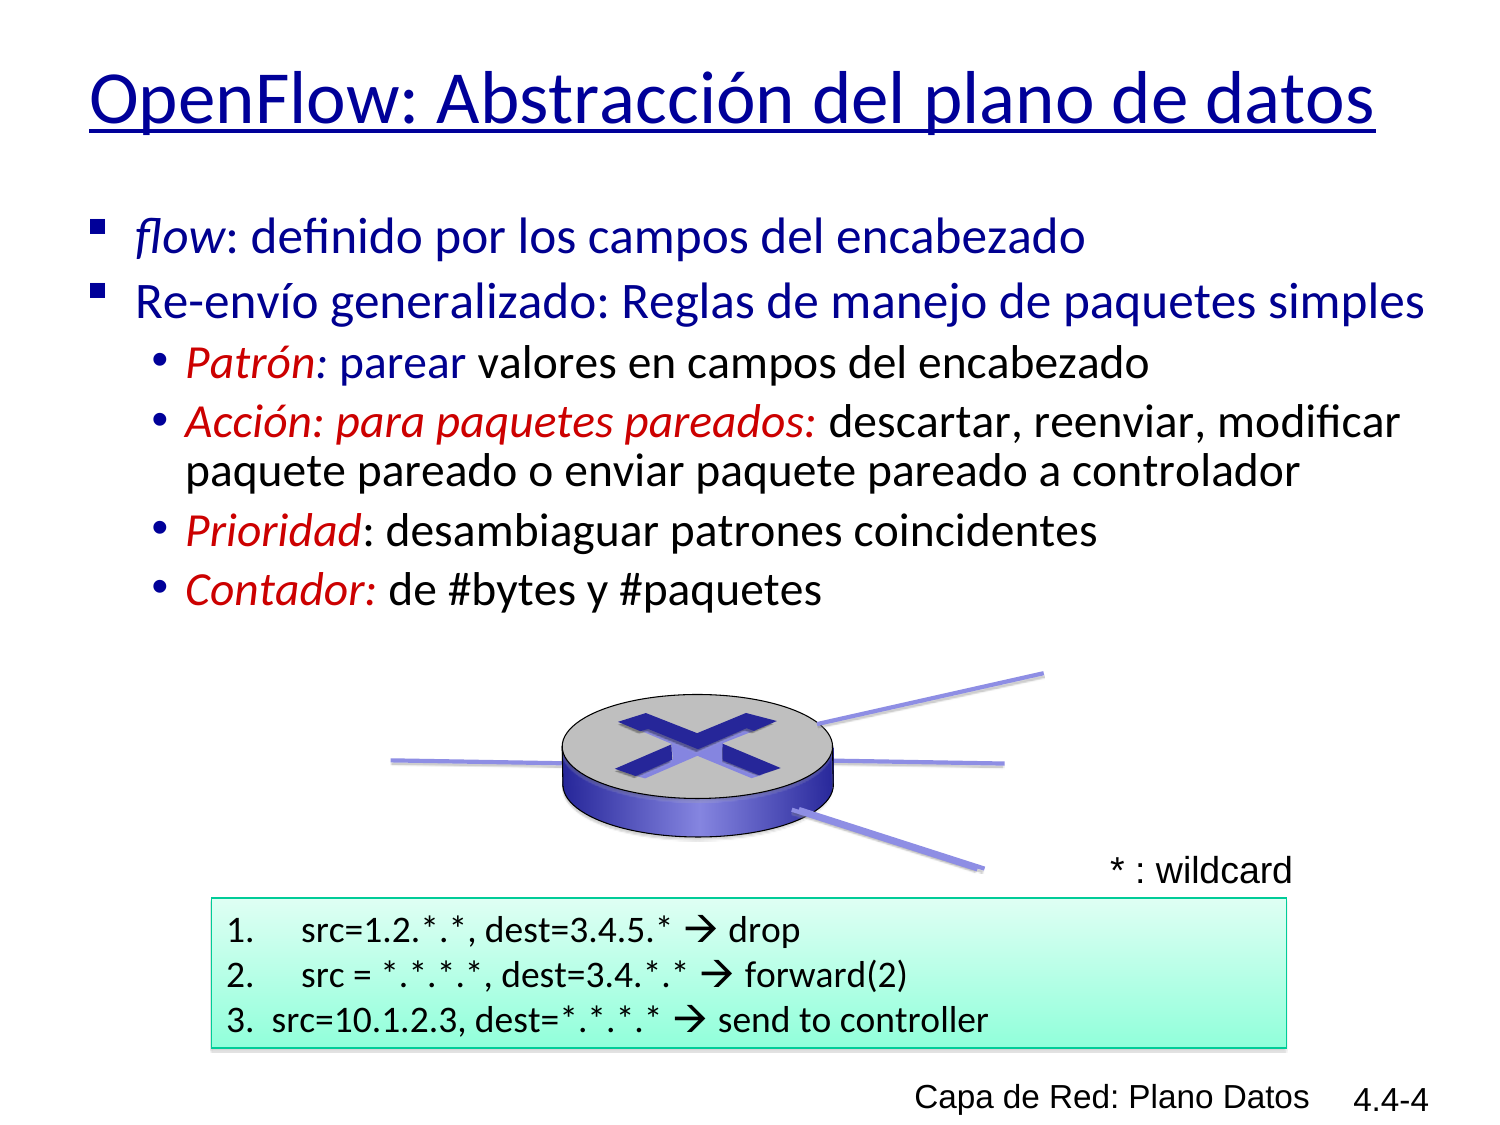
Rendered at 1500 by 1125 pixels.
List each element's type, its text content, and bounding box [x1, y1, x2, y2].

text_box [562, 694, 834, 837]
title OpenFlow: Abstracción del plano de datos [74, 0, 1459, 188]
text_box src=1.2.*.*, dest=3.4.5.*  drop src = *.*.*.*, dest=3.4.*.*  forward(2) 3. src=10.1.2.3, dest=*.*.*.*  send to controller [211, 897, 1287, 1049]
list flow: definido por los campos del encabezado Re-envío generalizado: Reglas de manejo de paquetes simples Patrón: parear valores en campos del encabezado Acción: para paquetes pareados: descartar, reenviar, modificar paquete pareado o enviar paquete pareado a controlador Prioridad: desambiaguar patrones coincidentes Contador: de #bytes y #paquetes [70, 203, 1459, 672]
text_box * : wildcard [1095, 838, 1309, 899]
